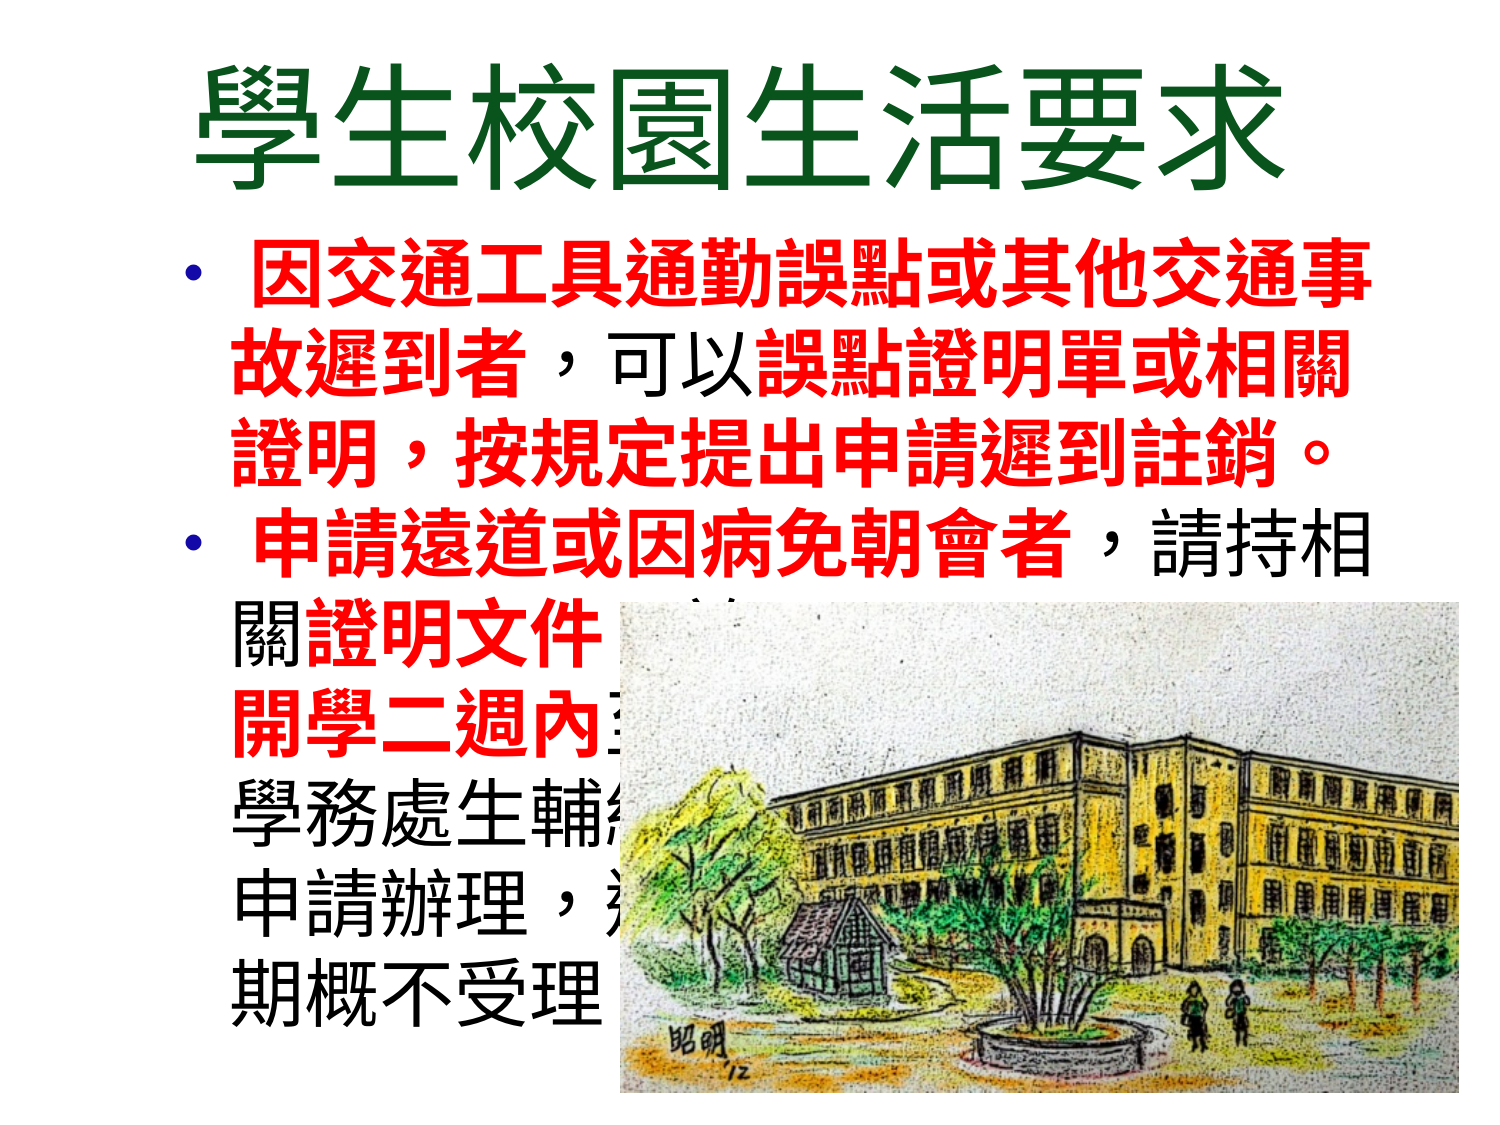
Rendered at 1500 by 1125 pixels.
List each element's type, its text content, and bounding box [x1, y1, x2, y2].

text_box 學生校園生活要求 [64, 31, 1415, 219]
list ‧因交通工具通勤誤點或其他交通事故遲到者，可以誤點證明單或相關證明，按規定提出申請遲到註銷。 ‧申請遠道或因病免朝會者，請持相關證明文件，於 開學二週內至 學務處生輔組 申請辦理，逾 期概不受理。 [69, 218, 1434, 1082]
picture [620, 602, 1459, 1093]
